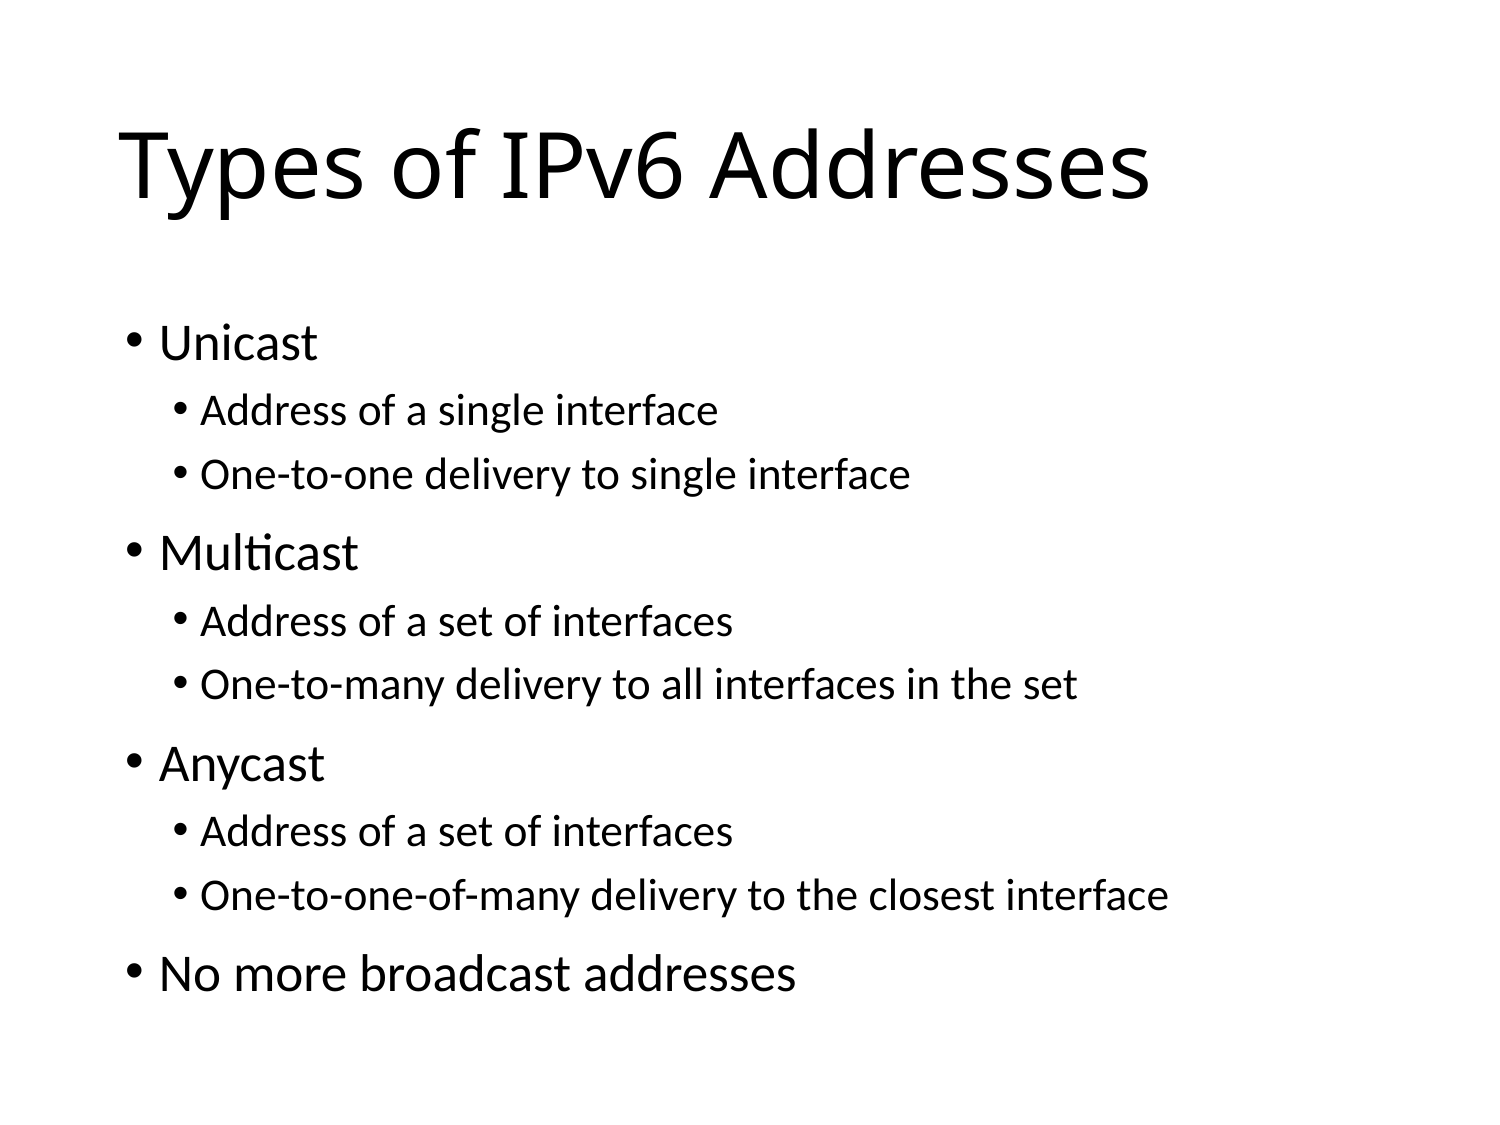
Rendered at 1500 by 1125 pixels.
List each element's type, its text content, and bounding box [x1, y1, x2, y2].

title Types of IPv6 Addresses [103, 59, 1397, 278]
list Unicast Address of a single interface One-to-one delivery to single interface Multicast Address of a set of interfaces One-to-many delivery to all interfaces in the set Anycast Address of a set of interfaces One-to-one-of-many delivery to the closest interface No more broadcast addresses [103, 299, 1397, 1014]
